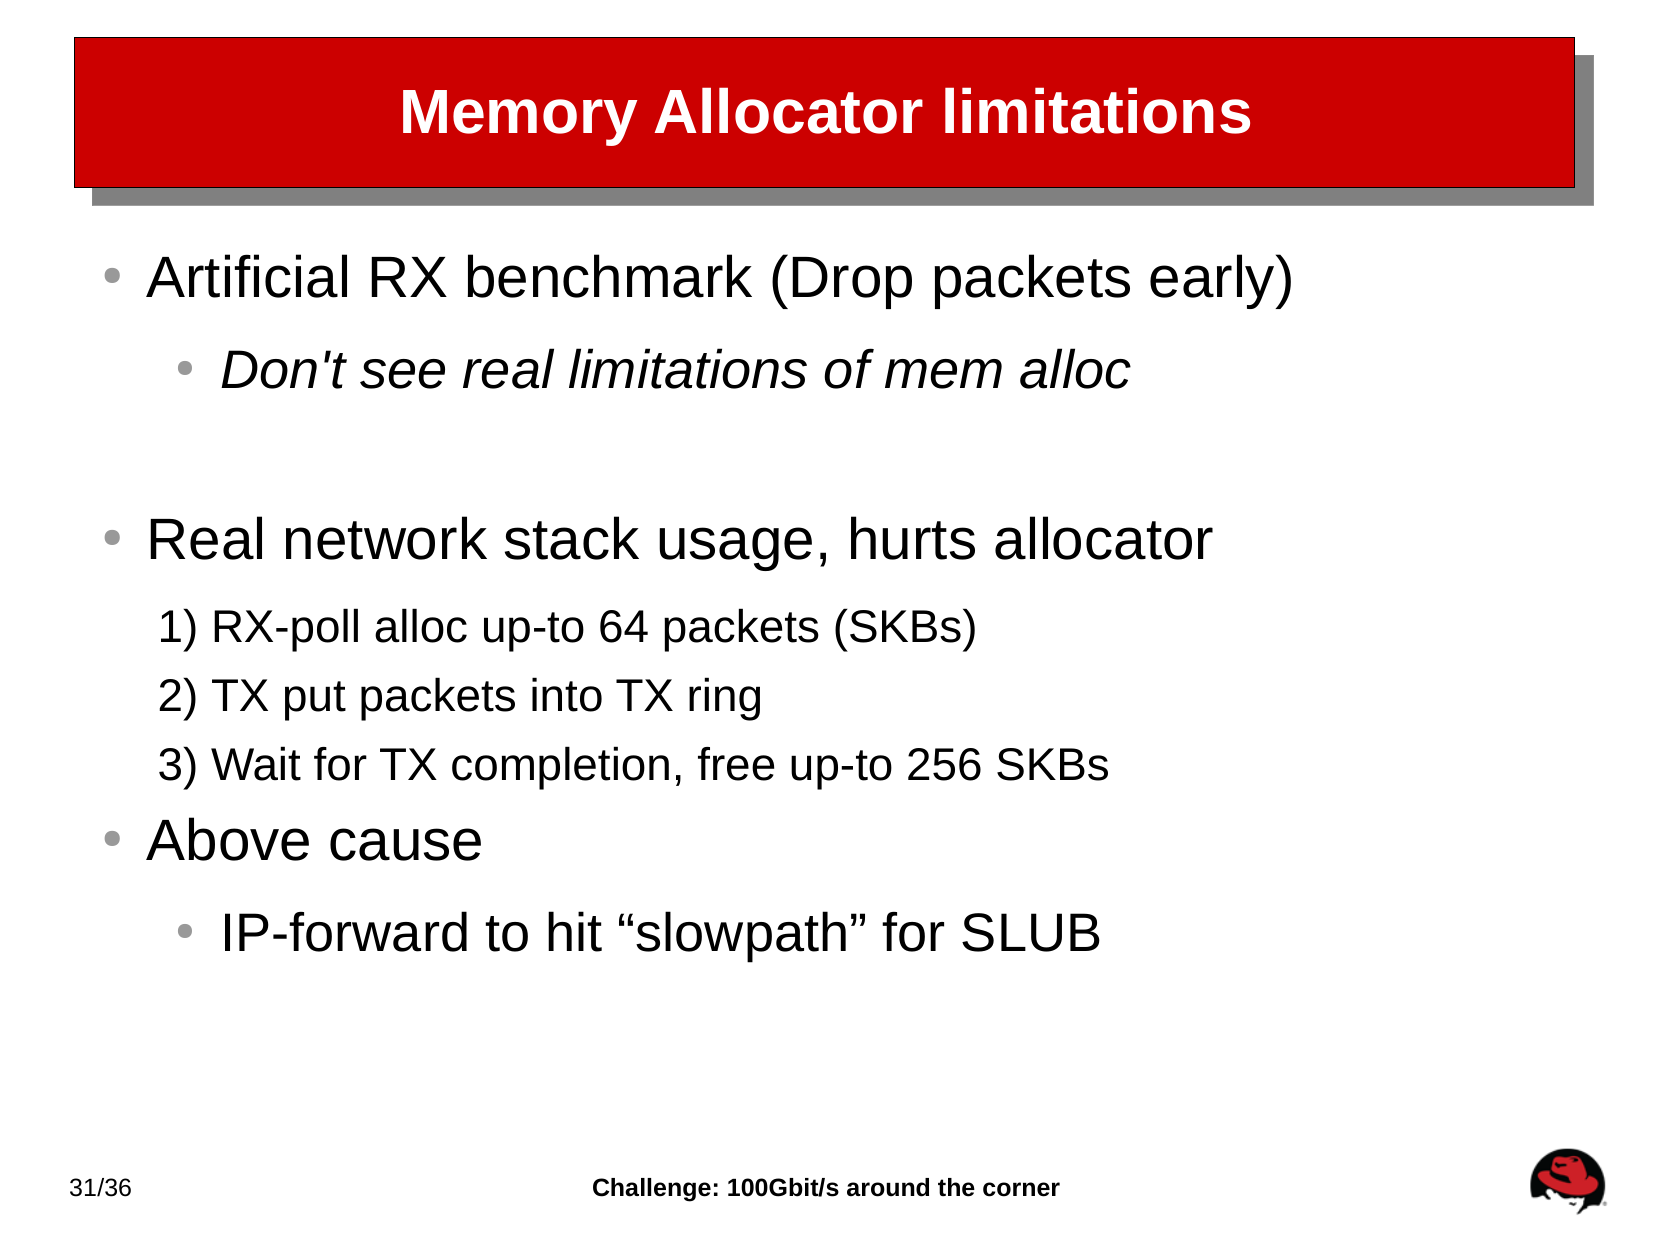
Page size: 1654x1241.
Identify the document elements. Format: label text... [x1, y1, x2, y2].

title Memory Allocator limitations [82, 37, 1571, 188]
picture [1529, 1146, 1613, 1224]
list Artificial RX benchmark (Drop packets early) Don't see real limitations of mem alloc Real network stack usage, hurts allocator RX-poll alloc up-to 64 packets (SKBs) TX put packets into TX ring Wait for TX completion, free up-to 256 SKBs Above cause IP-forward to hit “slowpath” for SLUB [86, 244, 1575, 1059]
